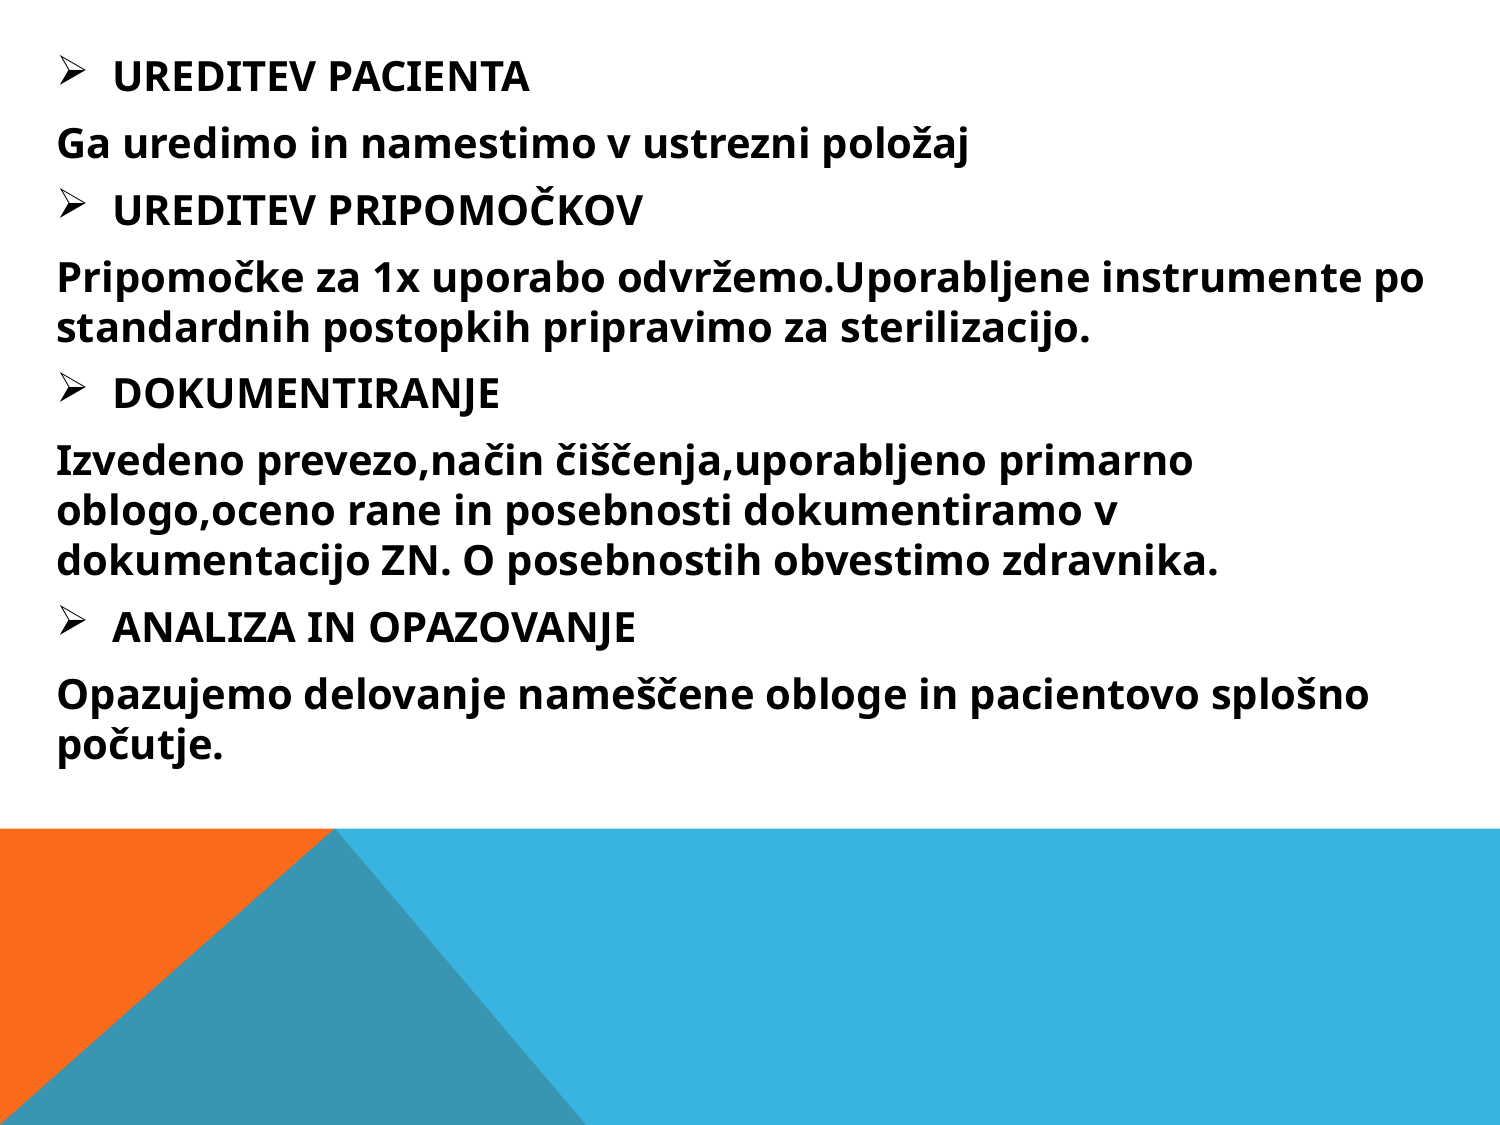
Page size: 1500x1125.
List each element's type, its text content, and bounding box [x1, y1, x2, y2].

list UREDITEV PACIENTA Ga uredimo in namestimo v ustrezni položaj UREDITEV PRIPOMOČKOV Pripomočke za 1x uporabo odvržemo.Uporabljene instrumente po standardnih postopkih pripravimo za sterilizacijo. DOKUMENTIRANJE Izvedeno prevezo,način čiščenja,uporabljeno primarno oblogo,oceno rane in posebnosti dokumentiramo v dokumentacijo ZN. O posebnostih obvestimo zdravnika. ANALIZA IN OPAZOVANJE Opazujemo delovanje nameščene obloge in pacientovo splošno počutje. [41, 42, 1459, 1059]
